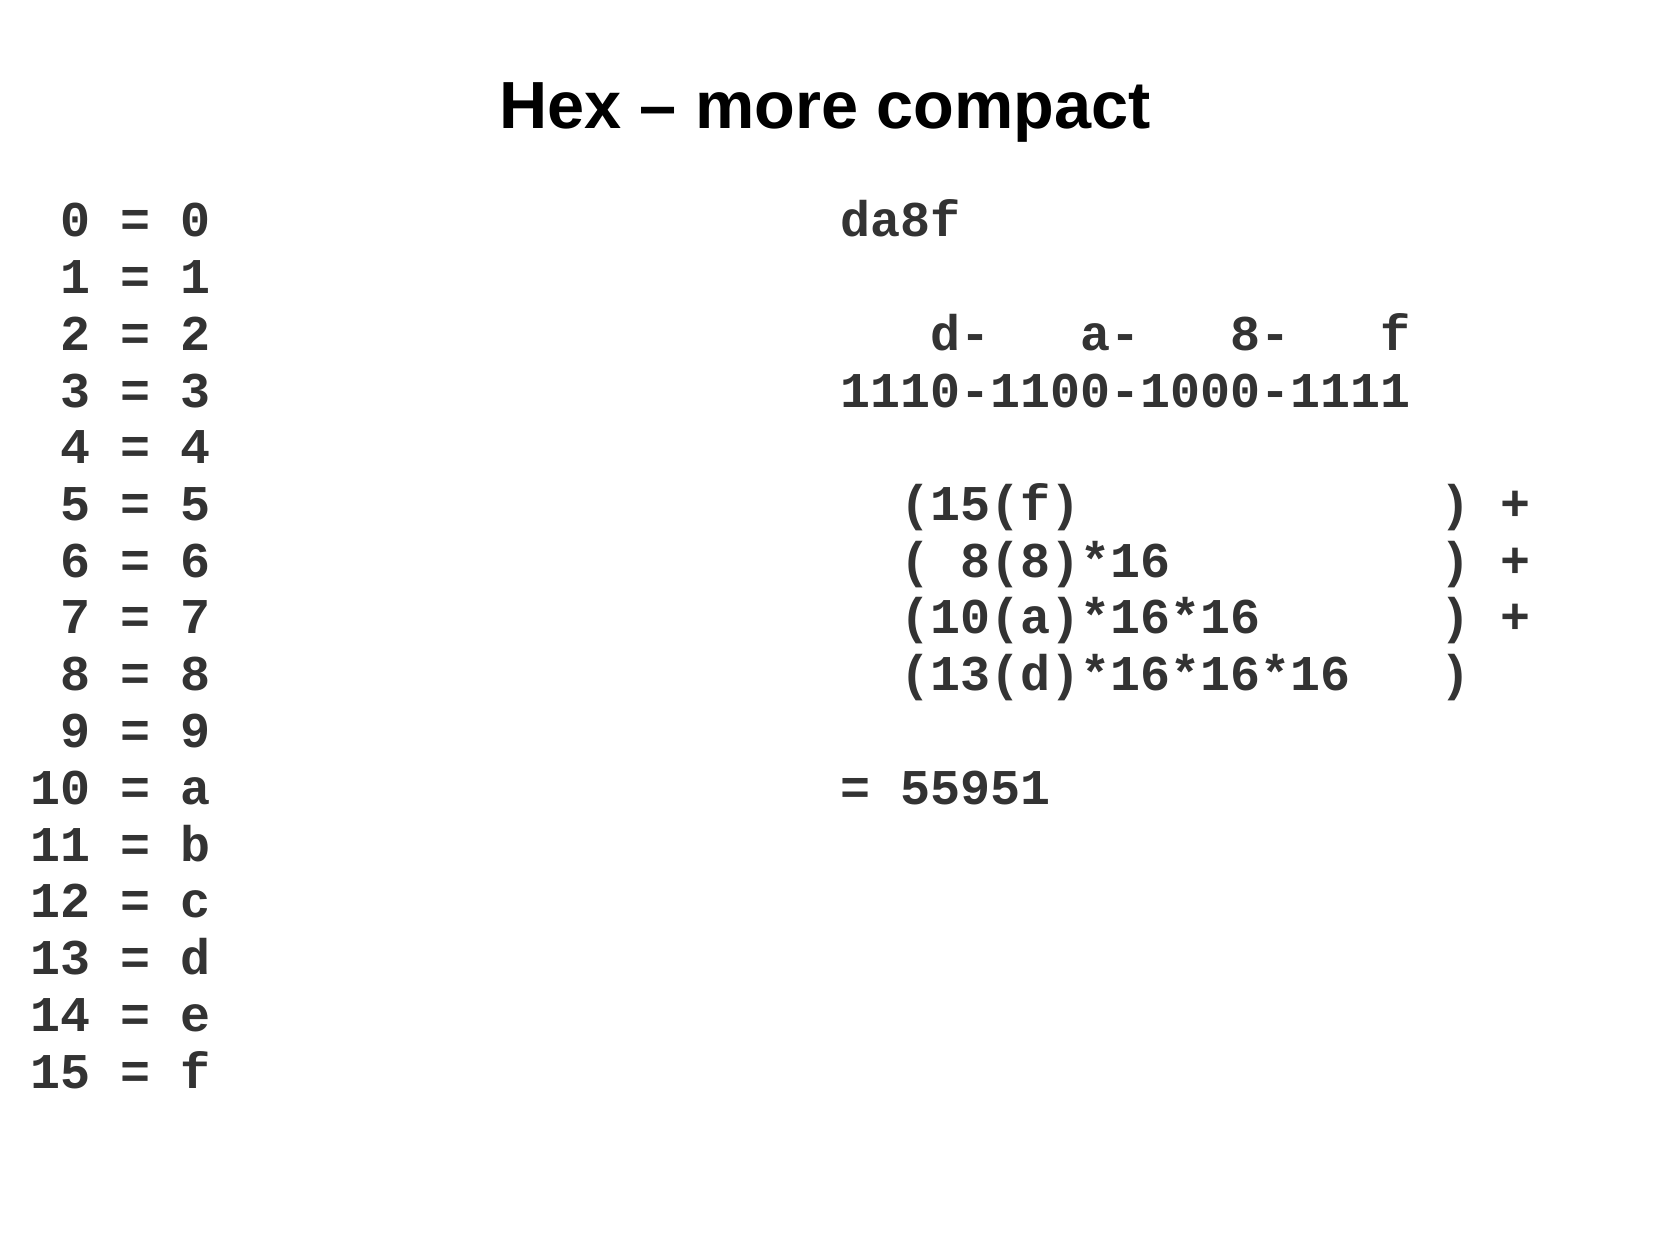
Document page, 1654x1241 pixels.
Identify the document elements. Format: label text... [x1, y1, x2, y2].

list da8f d- a- 8- f 1110-1100-1000-1111 (15(f) ) + ( 8(8)*16 ) + (10(a)*16*16 ) + (13(d)*16*16*16 ) = 55951 [840, 195, 1621, 1216]
list 0 = 0 1 = 1 2 = 2 3 = 3 4 = 4 5 = 5 6 = 6 7 = 7 8 = 8 9 = 9 10 = a 11 = b 12 = c 13 = d 14 = e 15 = f [30, 195, 811, 1216]
title Hex – more compact [30, 30, 1621, 181]
